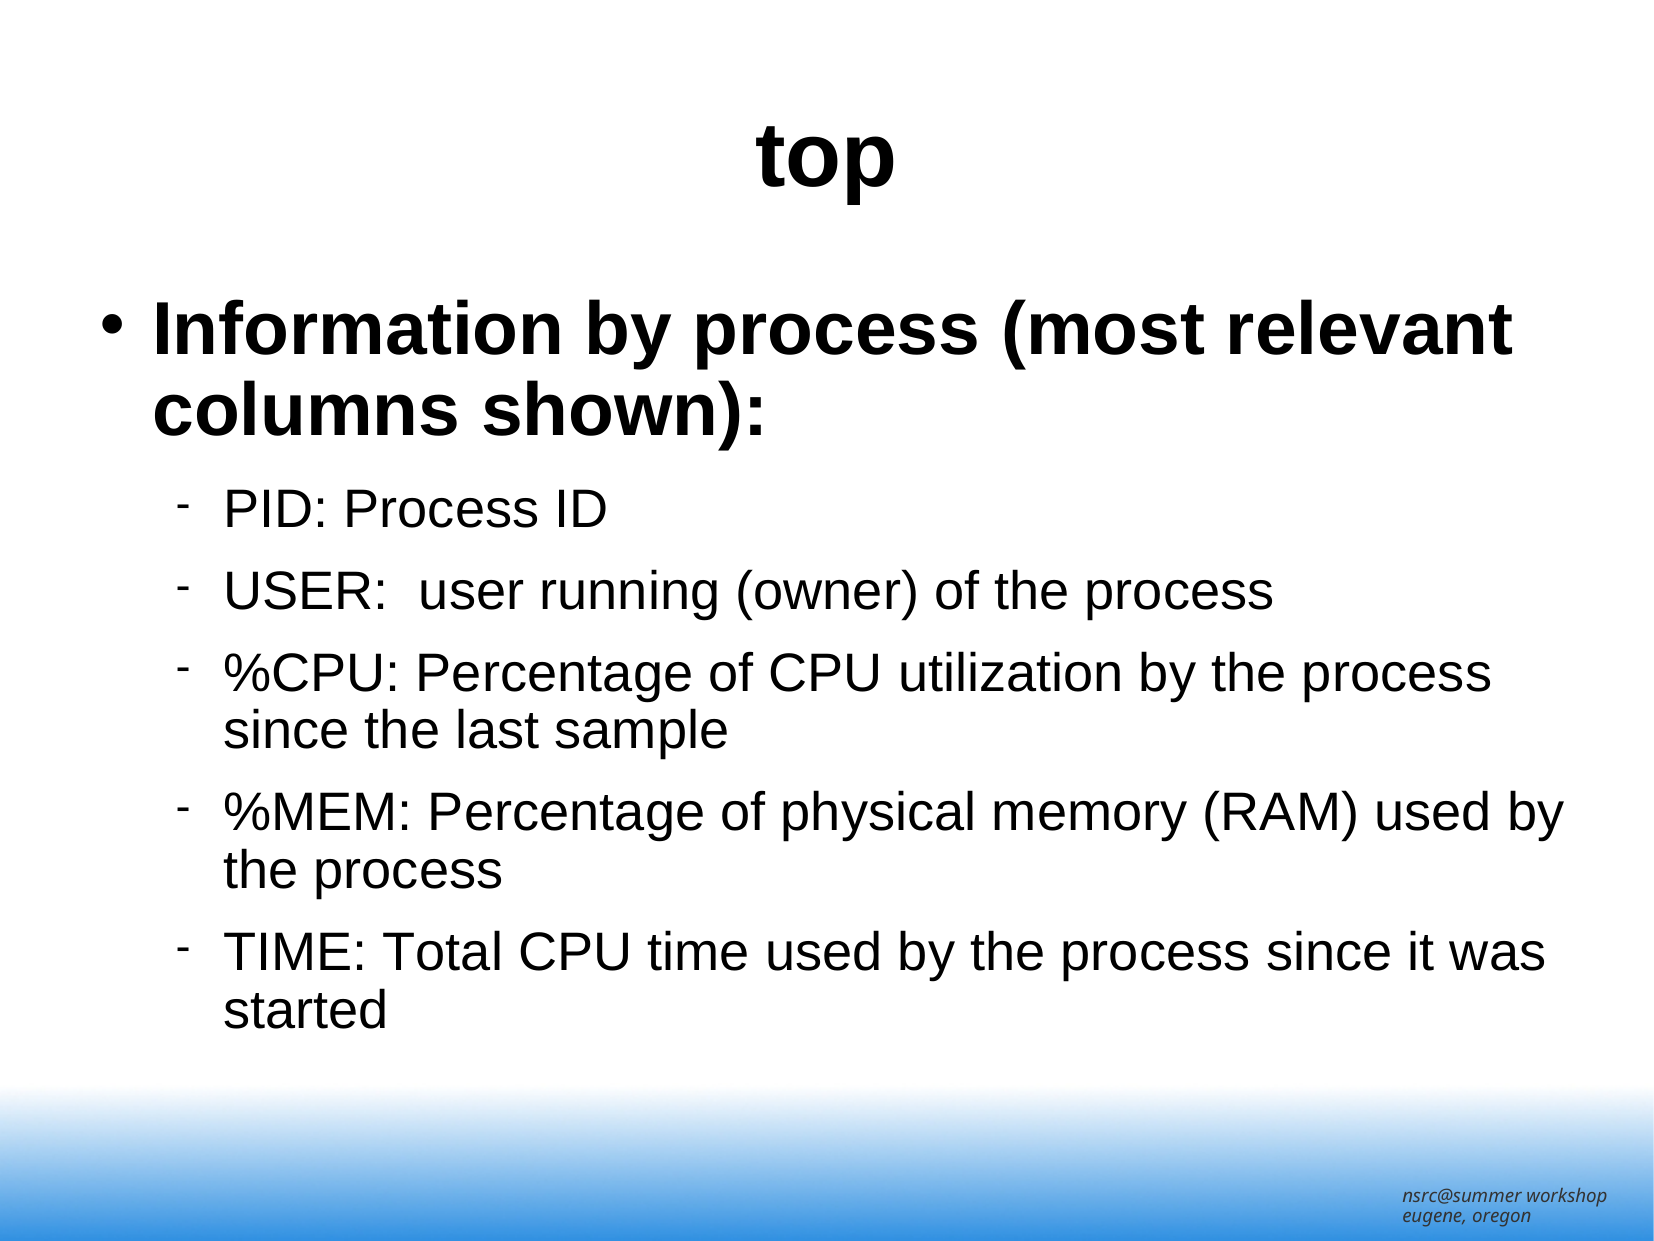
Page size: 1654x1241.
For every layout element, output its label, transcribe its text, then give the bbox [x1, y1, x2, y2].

list Information by process (most relevant columns shown): PID: Process ID USER: user running (owner) of the process %CPU: Percentage of CPU utilization by the process since the last sample %MEM: Percentage of physical memory (RAM) used by the process TIME: Total CPU time used by the process since it was started [82, 290, 1571, 1109]
picture [0, 1083, 1654, 1241]
title top [82, 49, 1571, 257]
